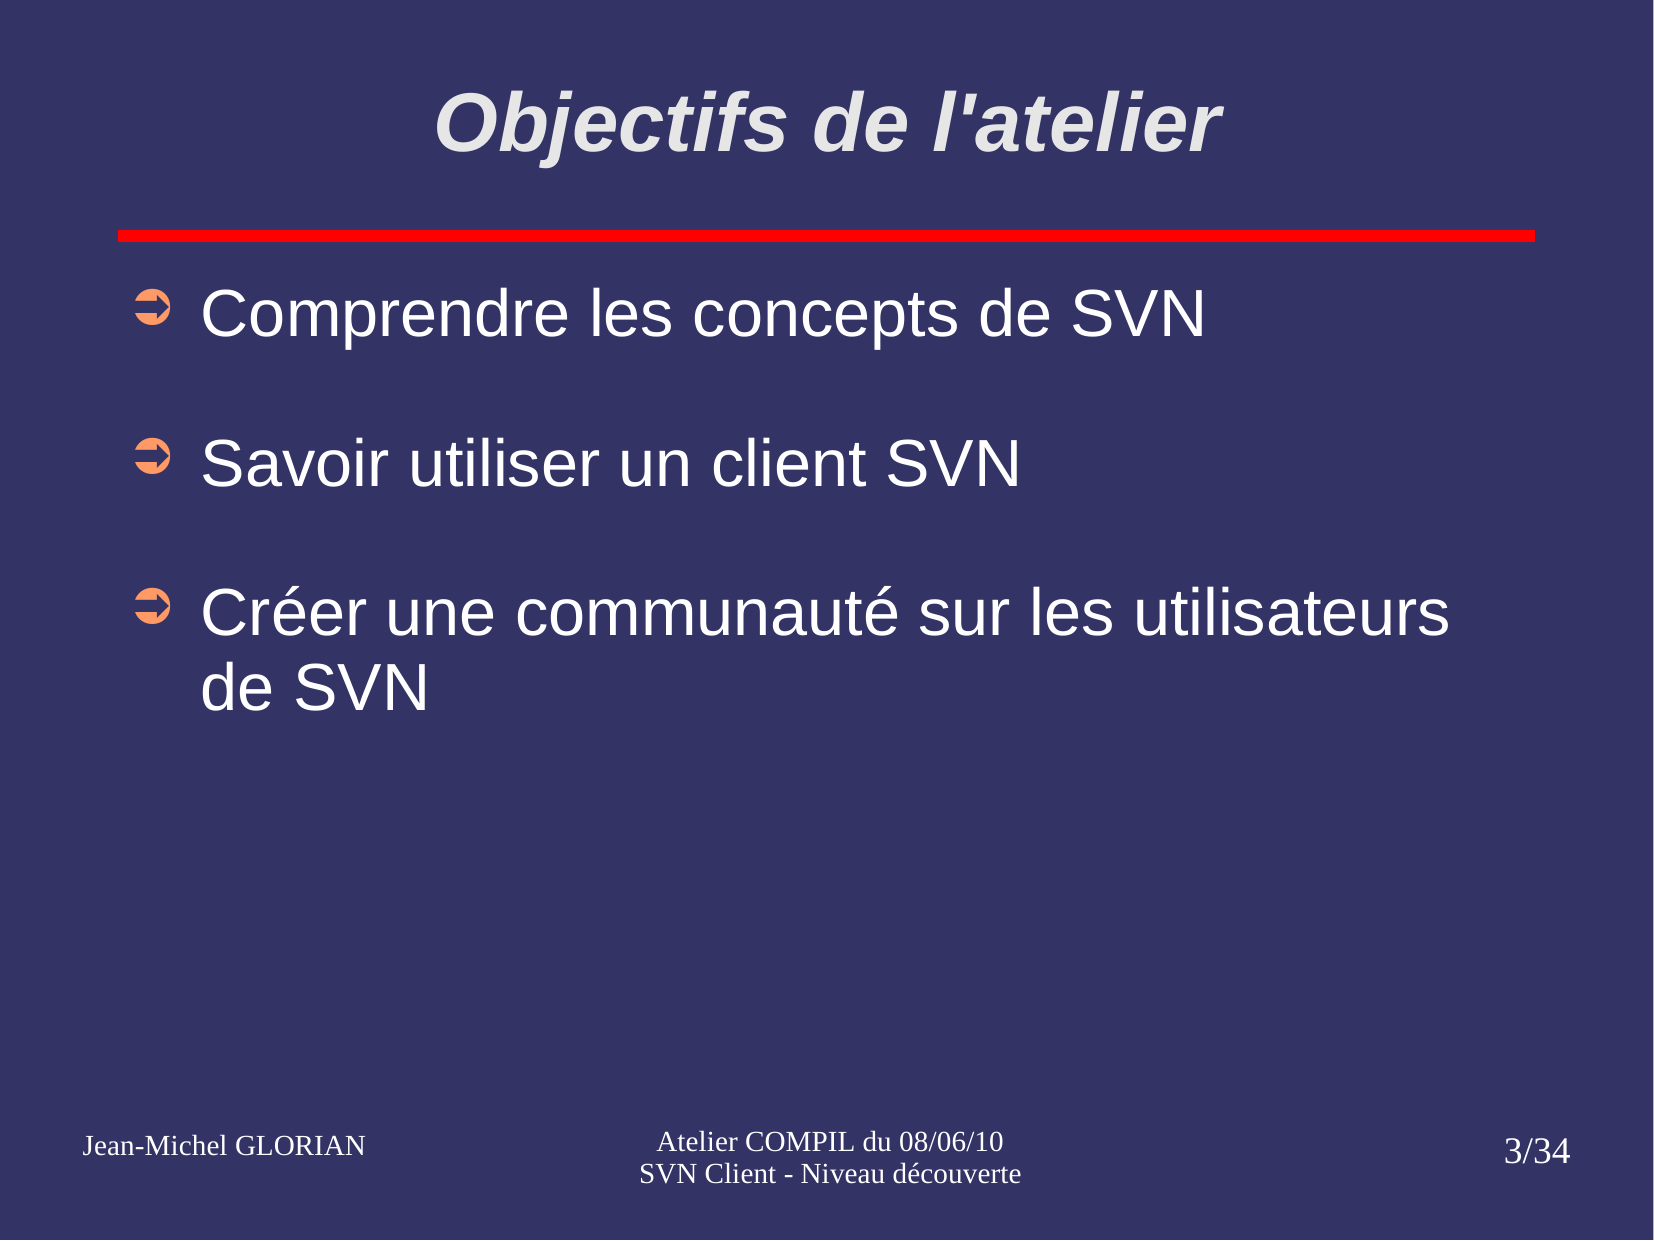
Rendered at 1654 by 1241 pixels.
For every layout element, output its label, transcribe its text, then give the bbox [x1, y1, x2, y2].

list Comprendre les concepts de SVN Savoir utiliser un client SVN Créer une communauté sur les utilisateurs de SVN [118, 276, 1536, 1078]
title Objectifs de l'atelier [121, 26, 1534, 219]
